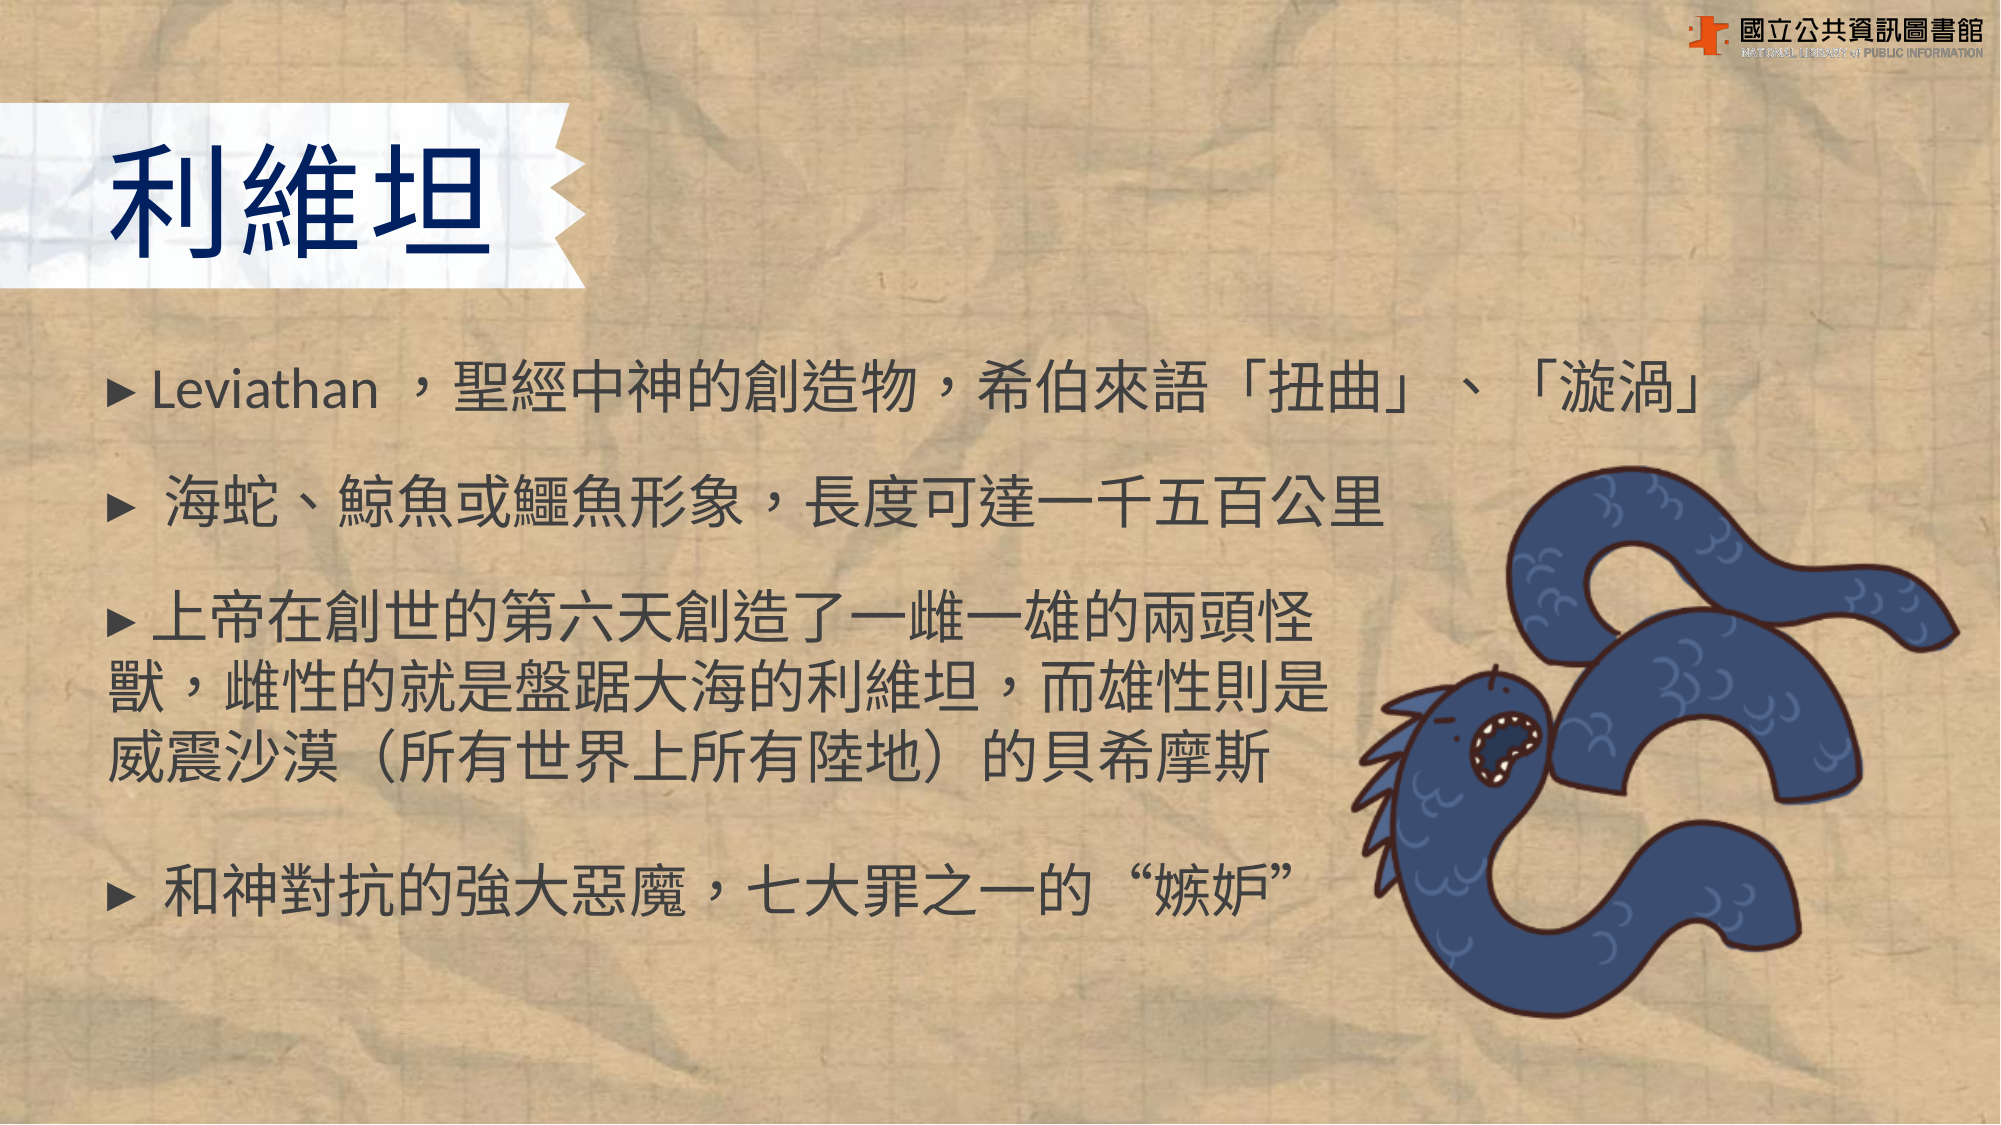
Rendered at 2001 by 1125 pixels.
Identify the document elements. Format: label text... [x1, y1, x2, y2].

text_box ▸ Leviathan，聖經中神的創造物，希伯來語「扭曲」、「漩渦」 [92, 343, 1798, 429]
picture [0, 23, 651, 350]
text_box ▸ 海蛇、鯨魚或鱷魚形象，長度可達一千五百公里 [92, 458, 1829, 544]
text_box ▸上帝在創世的第六天創造了一雌一雄的兩頭怪獸，雌性的就是盤踞大海的利維坦，而雄性則是威震沙漠（所有世界上所有陸地）的貝希摩斯 [92, 572, 1384, 806]
text_box ▸ 和神對抗的強大惡魔，七大罪之一的“嫉妒” [92, 846, 1506, 933]
picture [1170, 339, 2000, 1125]
text_box 利維坦 [92, 115, 710, 283]
